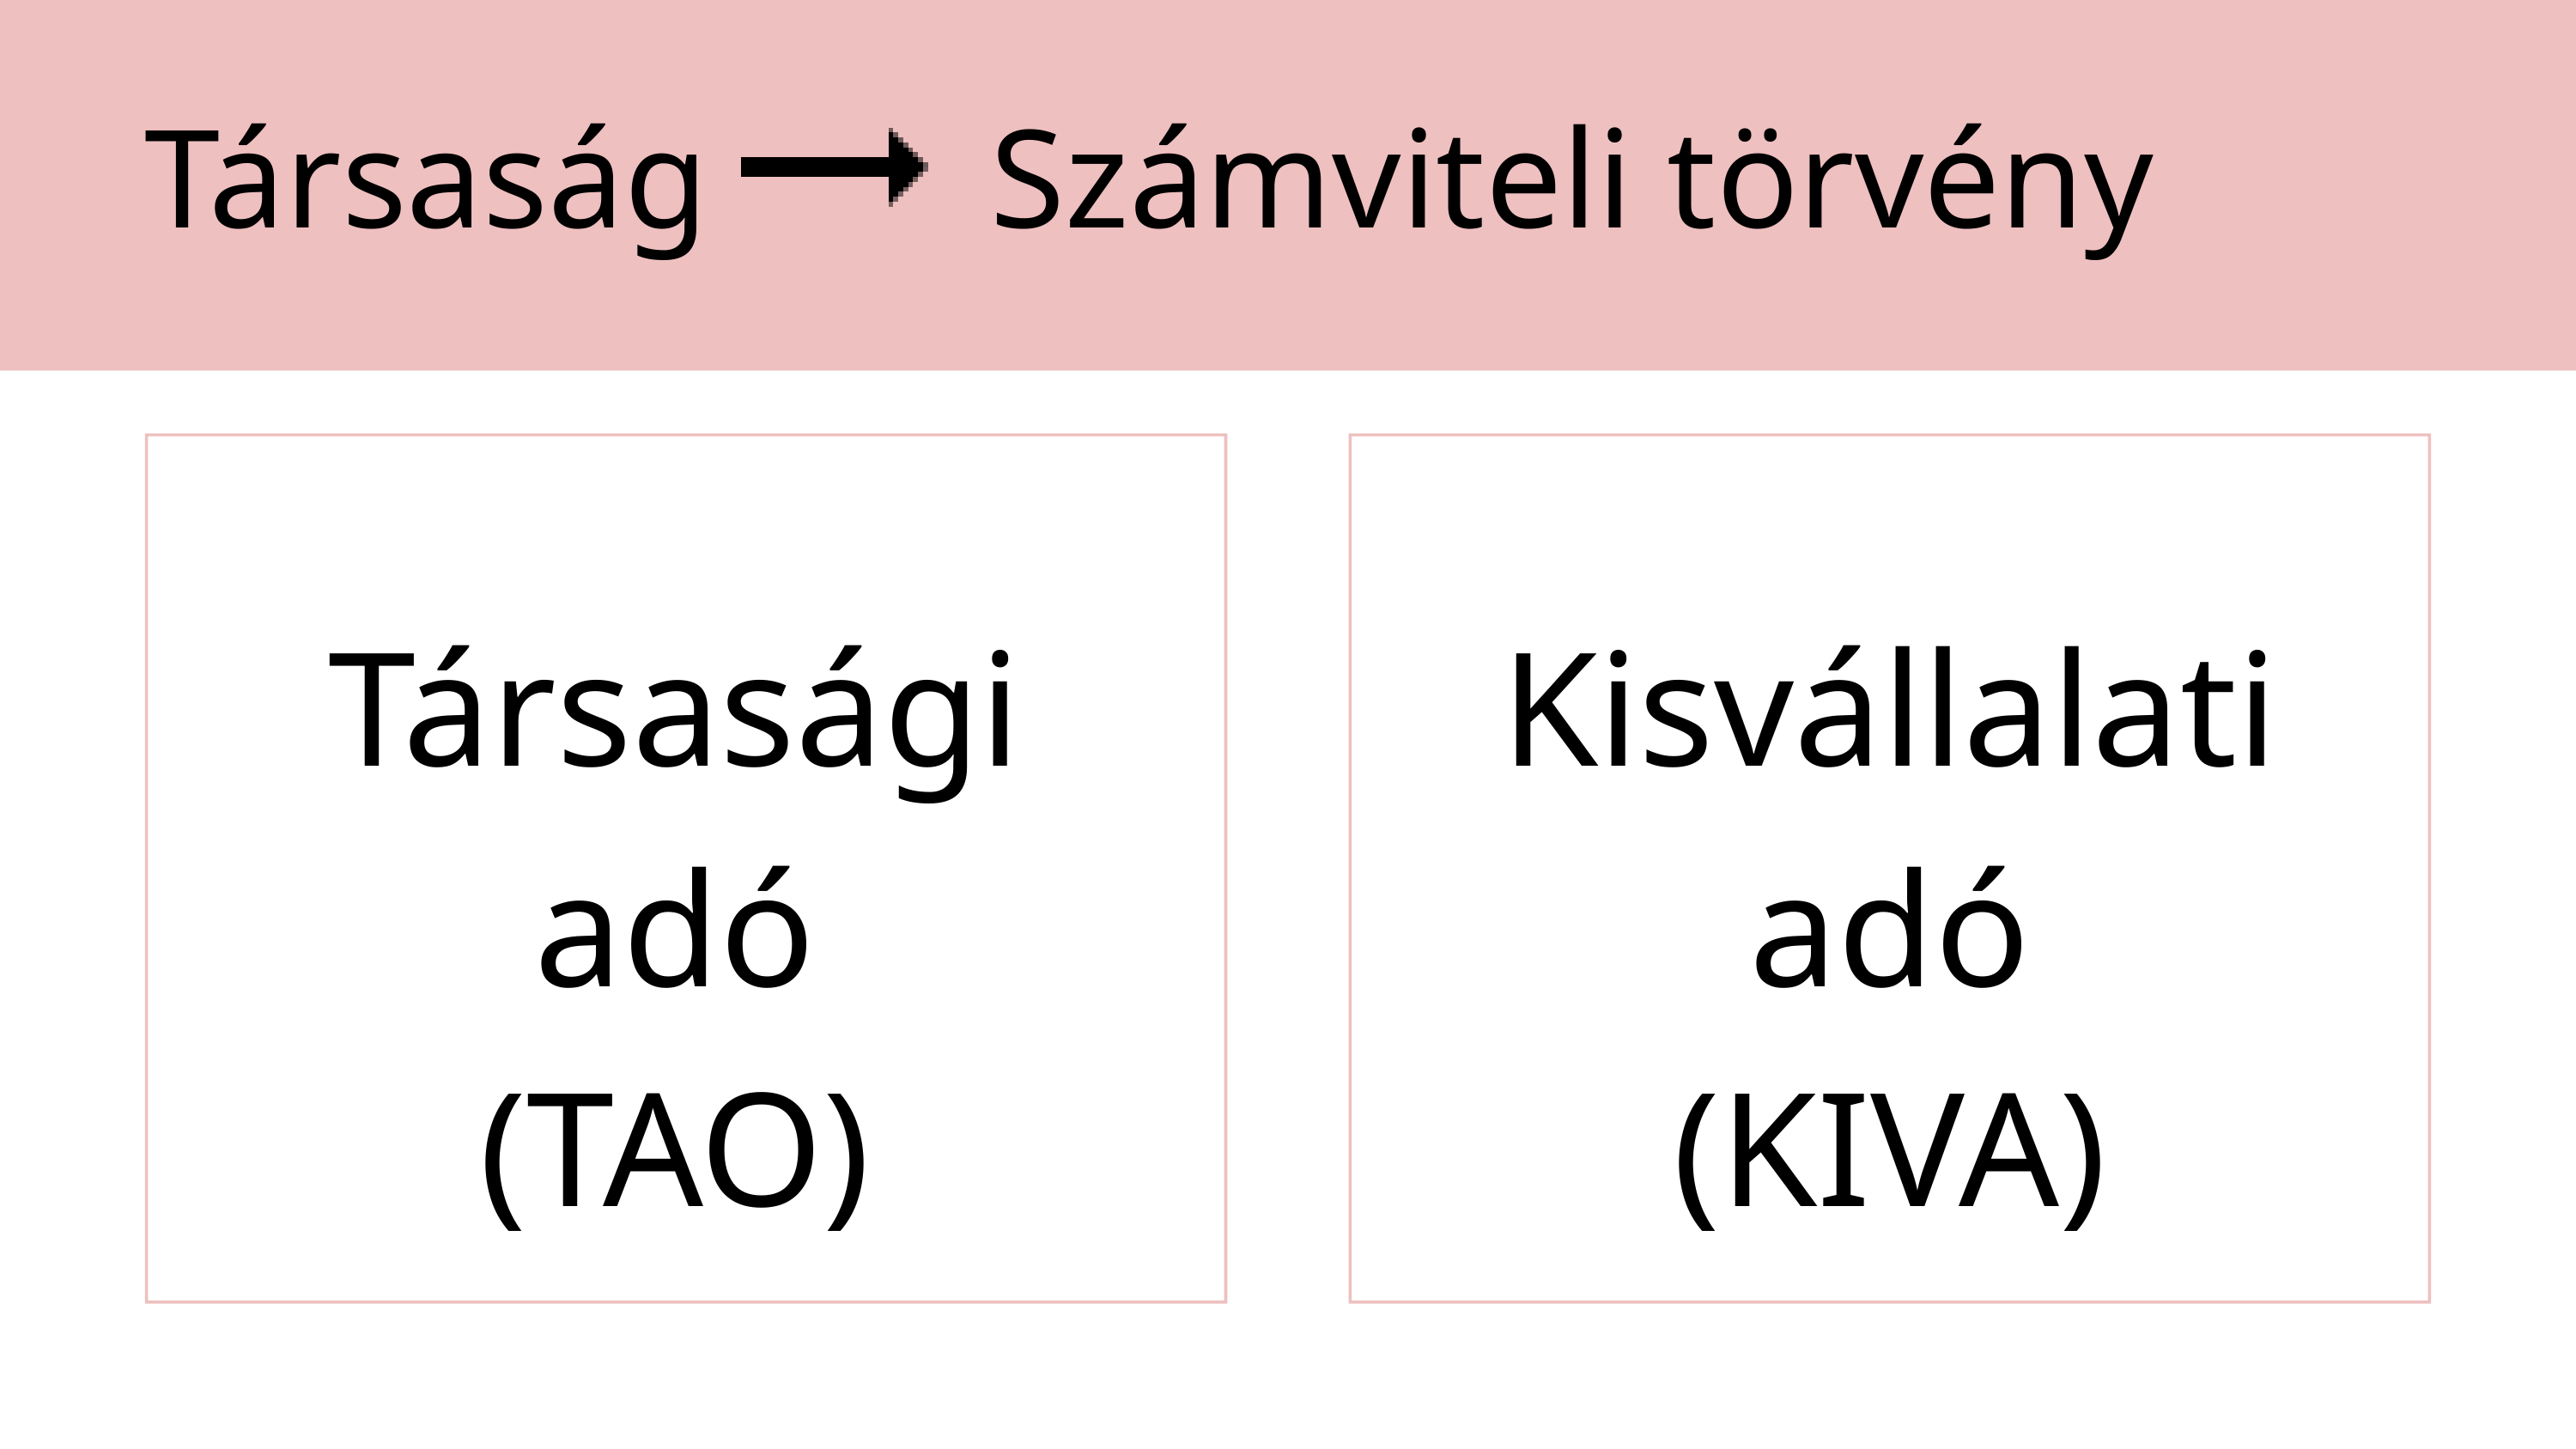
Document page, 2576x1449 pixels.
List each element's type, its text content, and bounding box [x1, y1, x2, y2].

text_box Társasági adó (TAO) [212, 577, 1139, 1239]
text_box Társaság Számviteli törvény [644, 163, 684, 219]
text_box [0, 0, 2576, 371]
text_box Kisvállalati adó (KIVA) [1426, 577, 2353, 1239]
text_box Társaság Számviteli törvény [144, 70, 2432, 256]
text_box [1348, 433, 2432, 1304]
text_box [144, 433, 1228, 1304]
